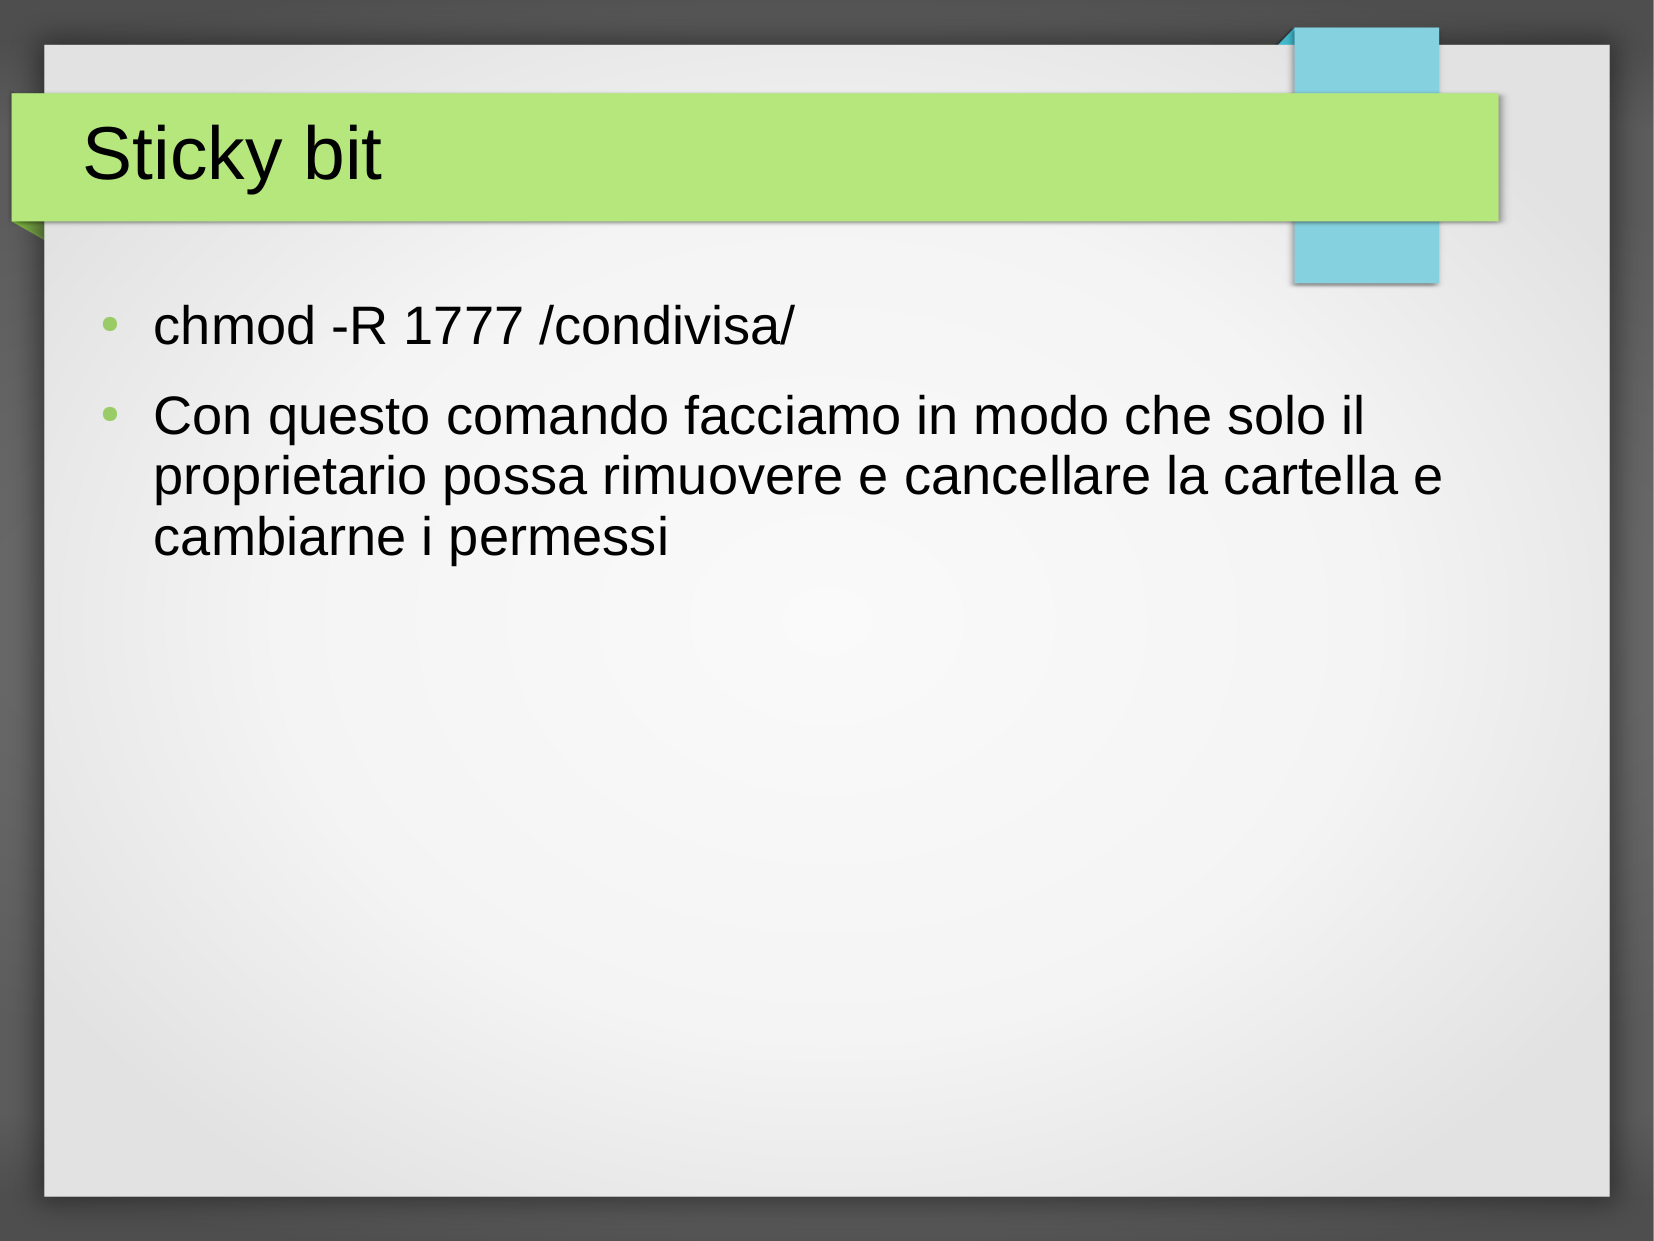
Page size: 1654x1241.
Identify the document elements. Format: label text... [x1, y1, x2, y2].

picture [0, 0, 1654, 1241]
title Sticky bit [82, 94, 1264, 213]
list chmod -R 1777 /condivisa/ Con questo comando facciamo in modo che solo il proprietario possa rimuovere e cancellare la cartella e cambiarne i permessi [82, 295, 1571, 1015]
